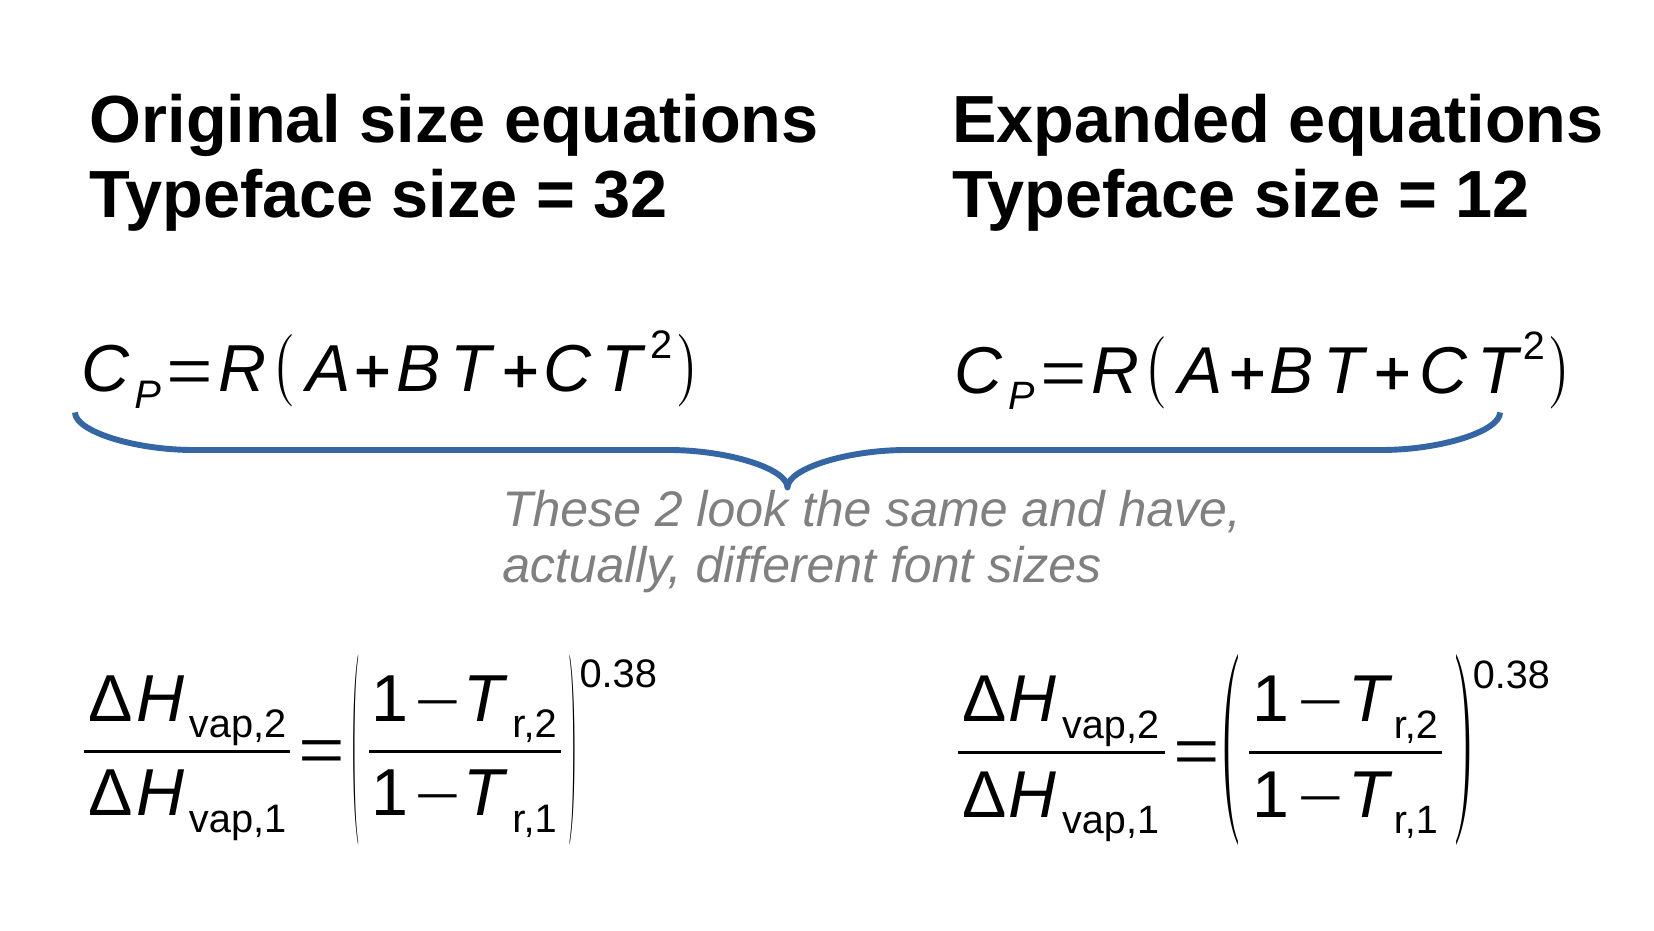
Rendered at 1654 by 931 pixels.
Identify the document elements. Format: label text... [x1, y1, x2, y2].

text_box Expanded equations Typeface size = 12 [937, 75, 1651, 313]
text_box Original size equations Typeface size = 32 [75, 75, 863, 313]
chart [937, 322, 1588, 417]
text_box These 2 look the same and have, actually, different font sizes [487, 473, 1388, 600]
chart [937, 651, 1566, 850]
chart [75, 322, 704, 417]
chart [75, 651, 664, 850]
